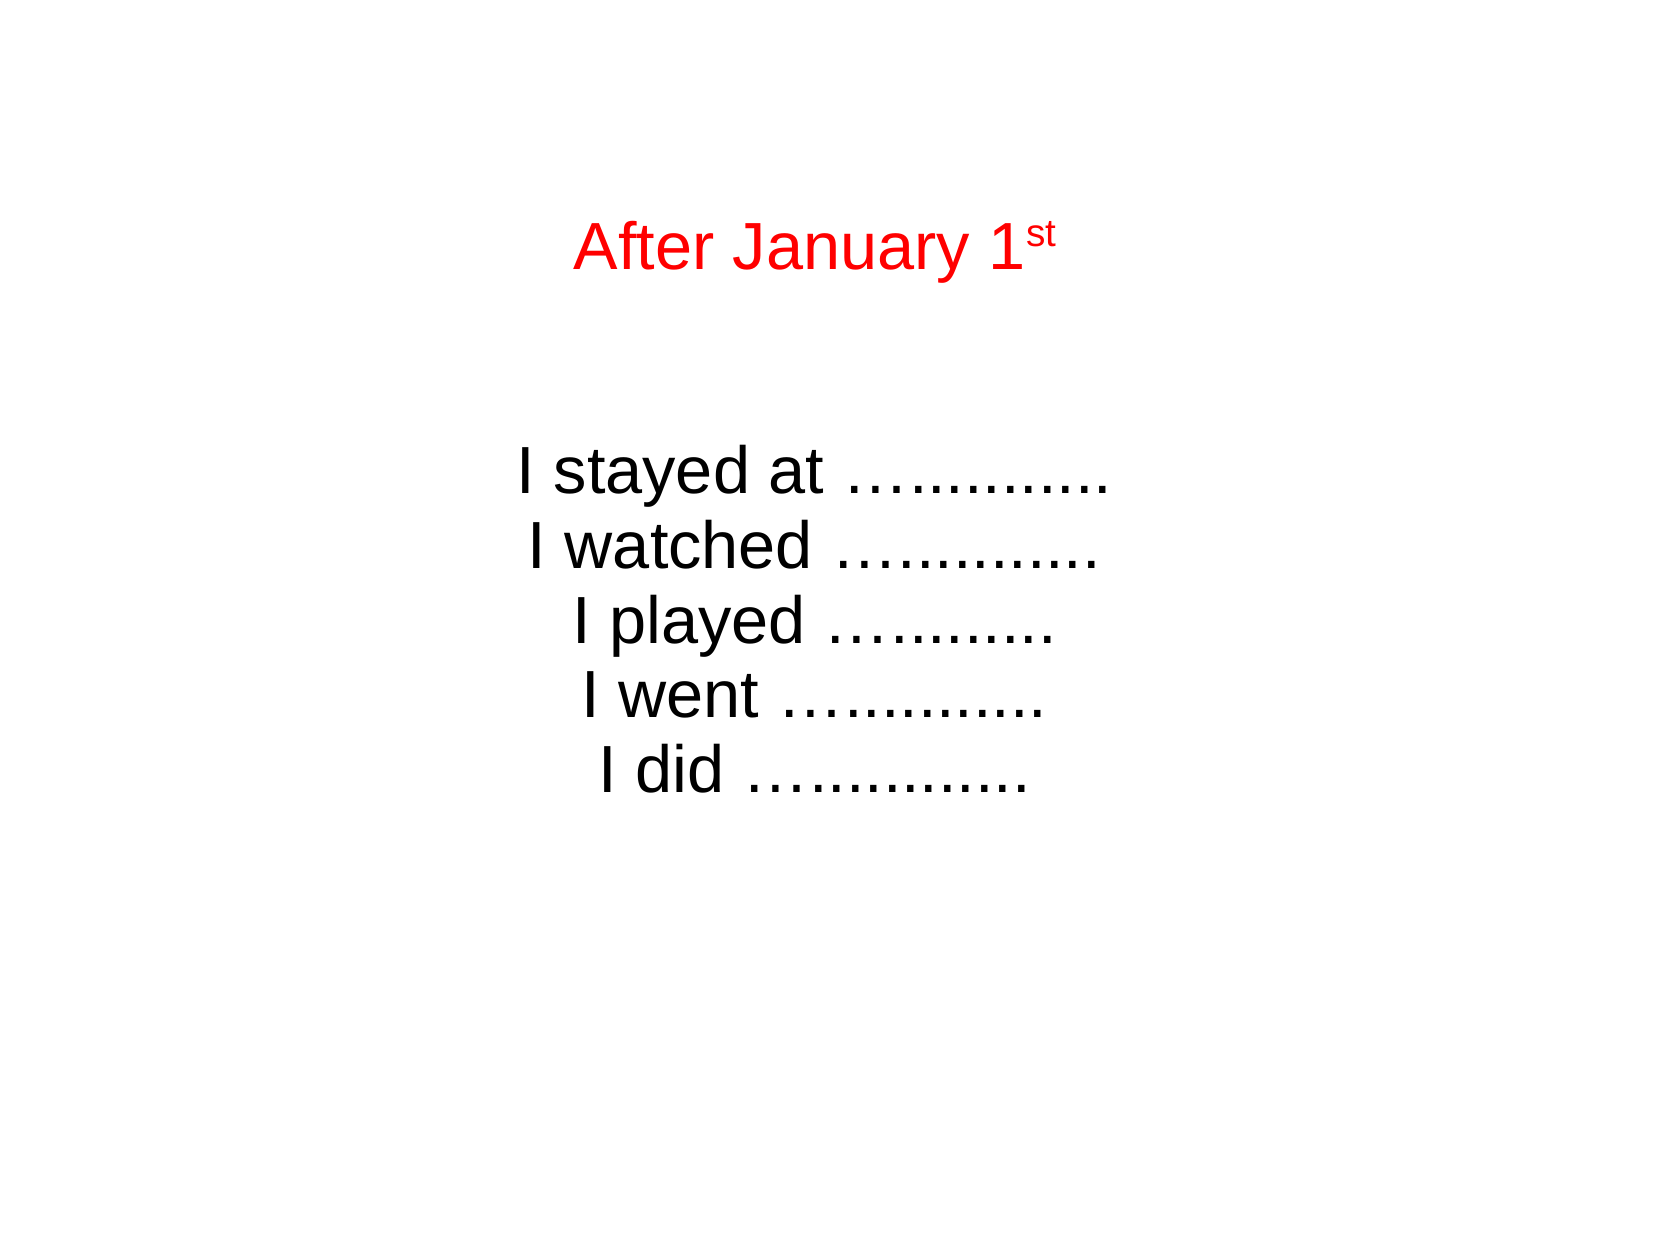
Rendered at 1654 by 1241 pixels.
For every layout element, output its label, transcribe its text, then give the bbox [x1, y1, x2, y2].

text_box After January 1st I stayed at …........... I watched …........... I played …......... I went …........... I did …............ [0, 0, 1654, 1241]
